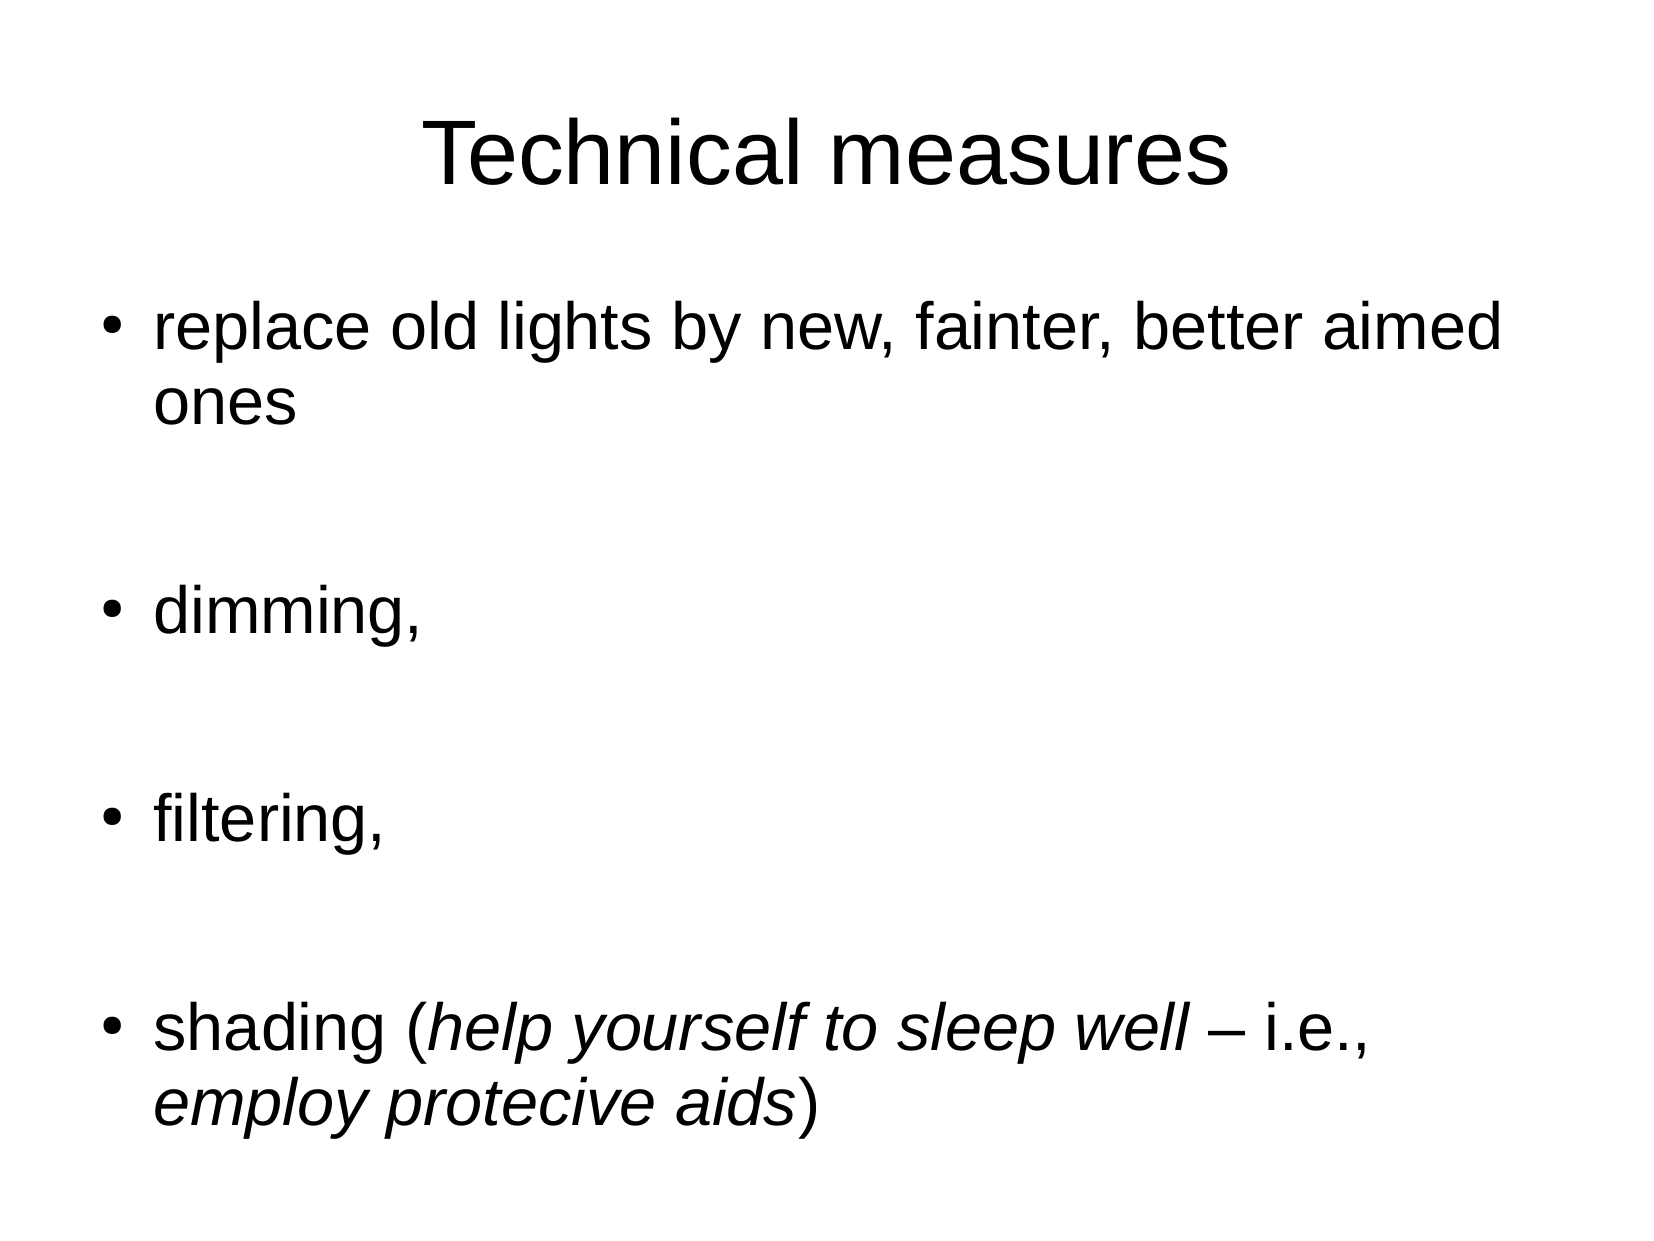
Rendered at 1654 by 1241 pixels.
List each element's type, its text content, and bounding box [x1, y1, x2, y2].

list replace old lights by new, fainter, better aimed ones dimming, filtering, shading (help yourself to sleep well – i.e., employ protecive aids) [82, 289, 1571, 1241]
title Technical measures [82, 23, 1571, 283]
